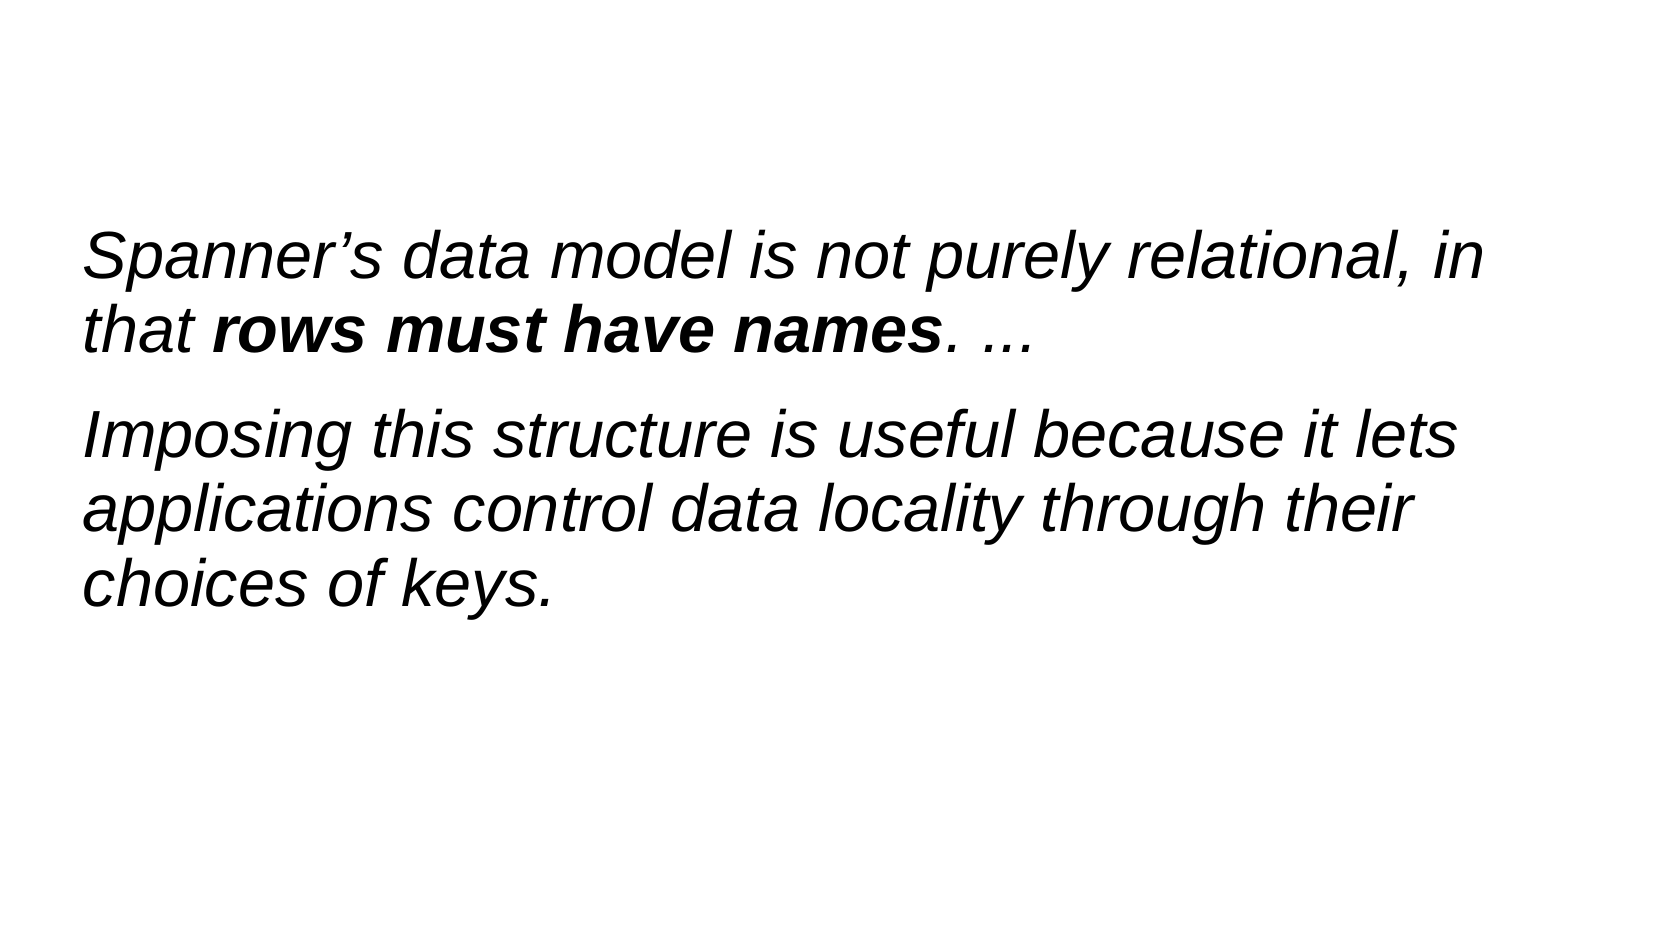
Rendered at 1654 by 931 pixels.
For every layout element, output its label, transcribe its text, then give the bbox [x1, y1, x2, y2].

list Spanner’s data model is not purely relational, in that rows must have names. ... Imposing this structure is useful because it lets applications control data locality through their choices of keys. [82, 217, 1571, 758]
